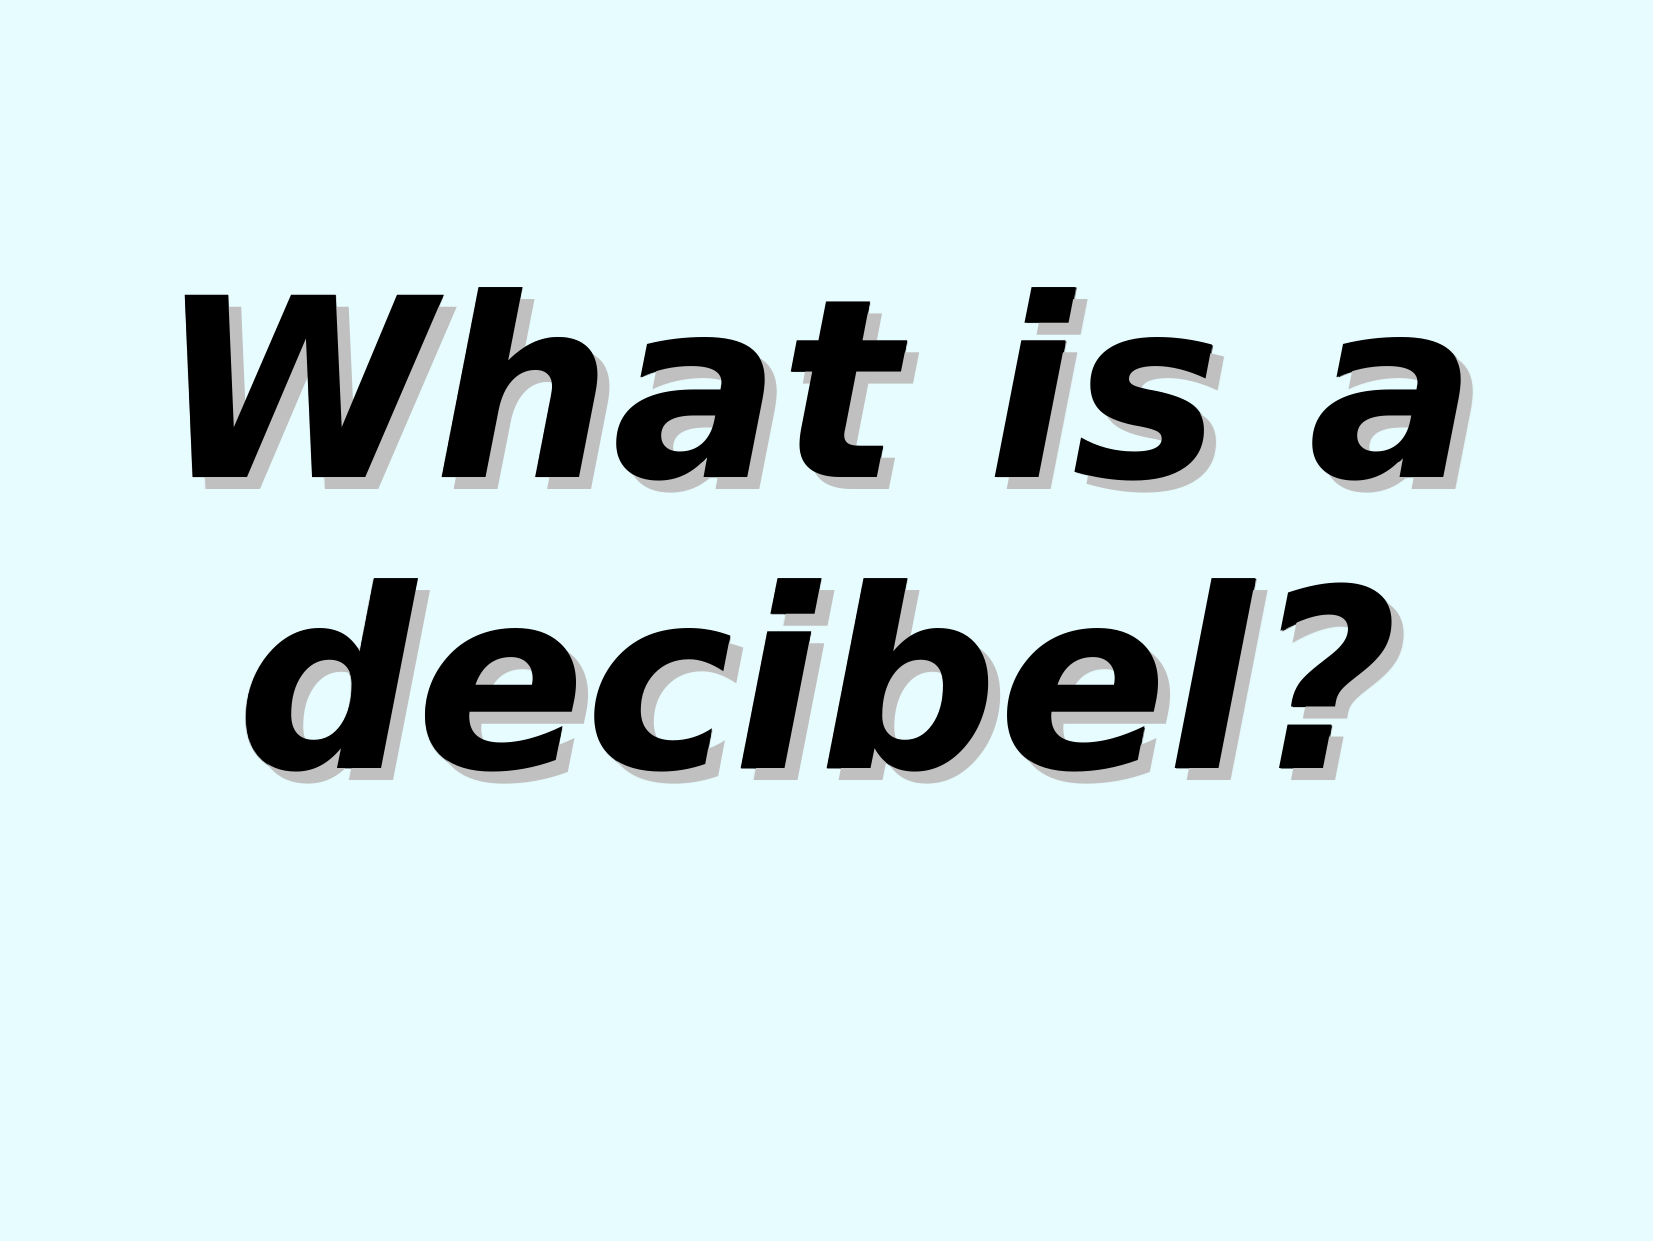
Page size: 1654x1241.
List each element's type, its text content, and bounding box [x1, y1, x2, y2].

title What is a decibel? [112, 245, 1525, 828]
